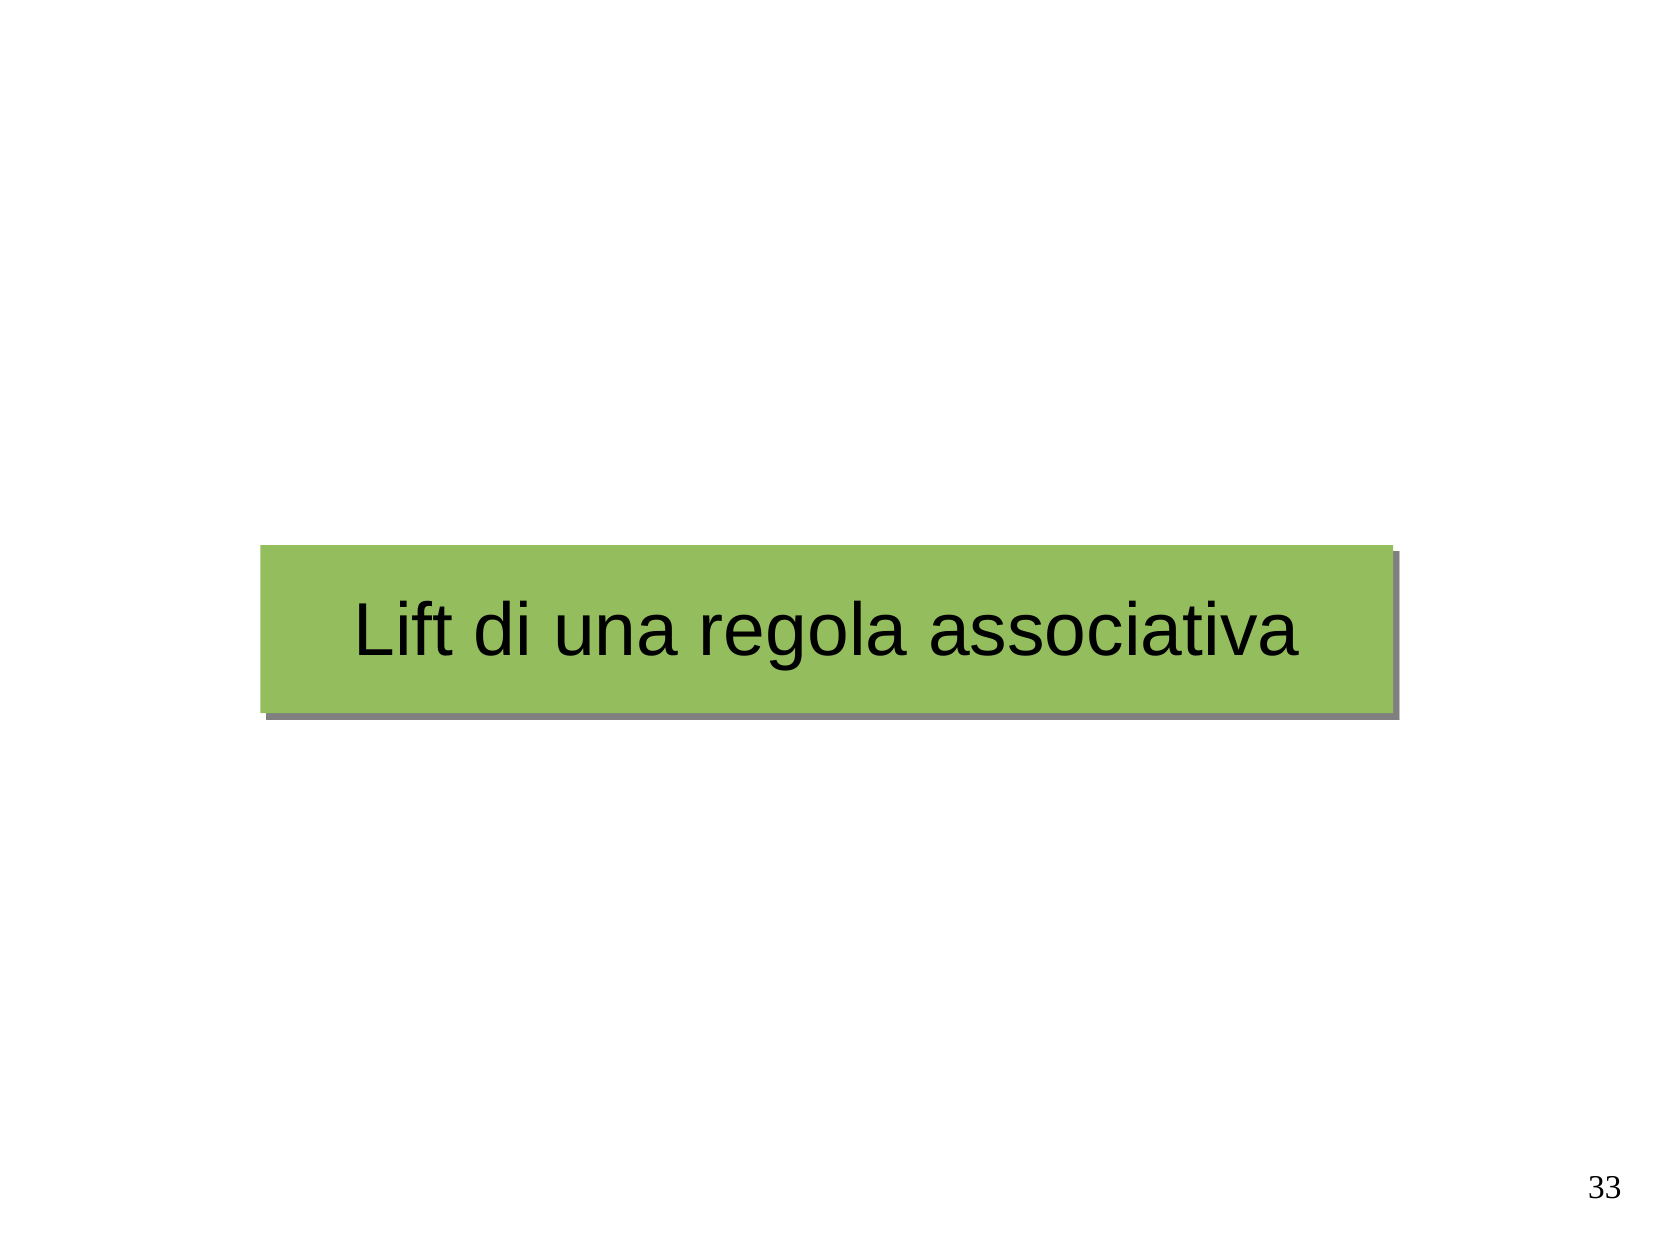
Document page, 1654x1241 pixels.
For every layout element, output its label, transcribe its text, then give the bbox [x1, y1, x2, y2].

text_box Lift di una regola associativa [260, 545, 1394, 714]
